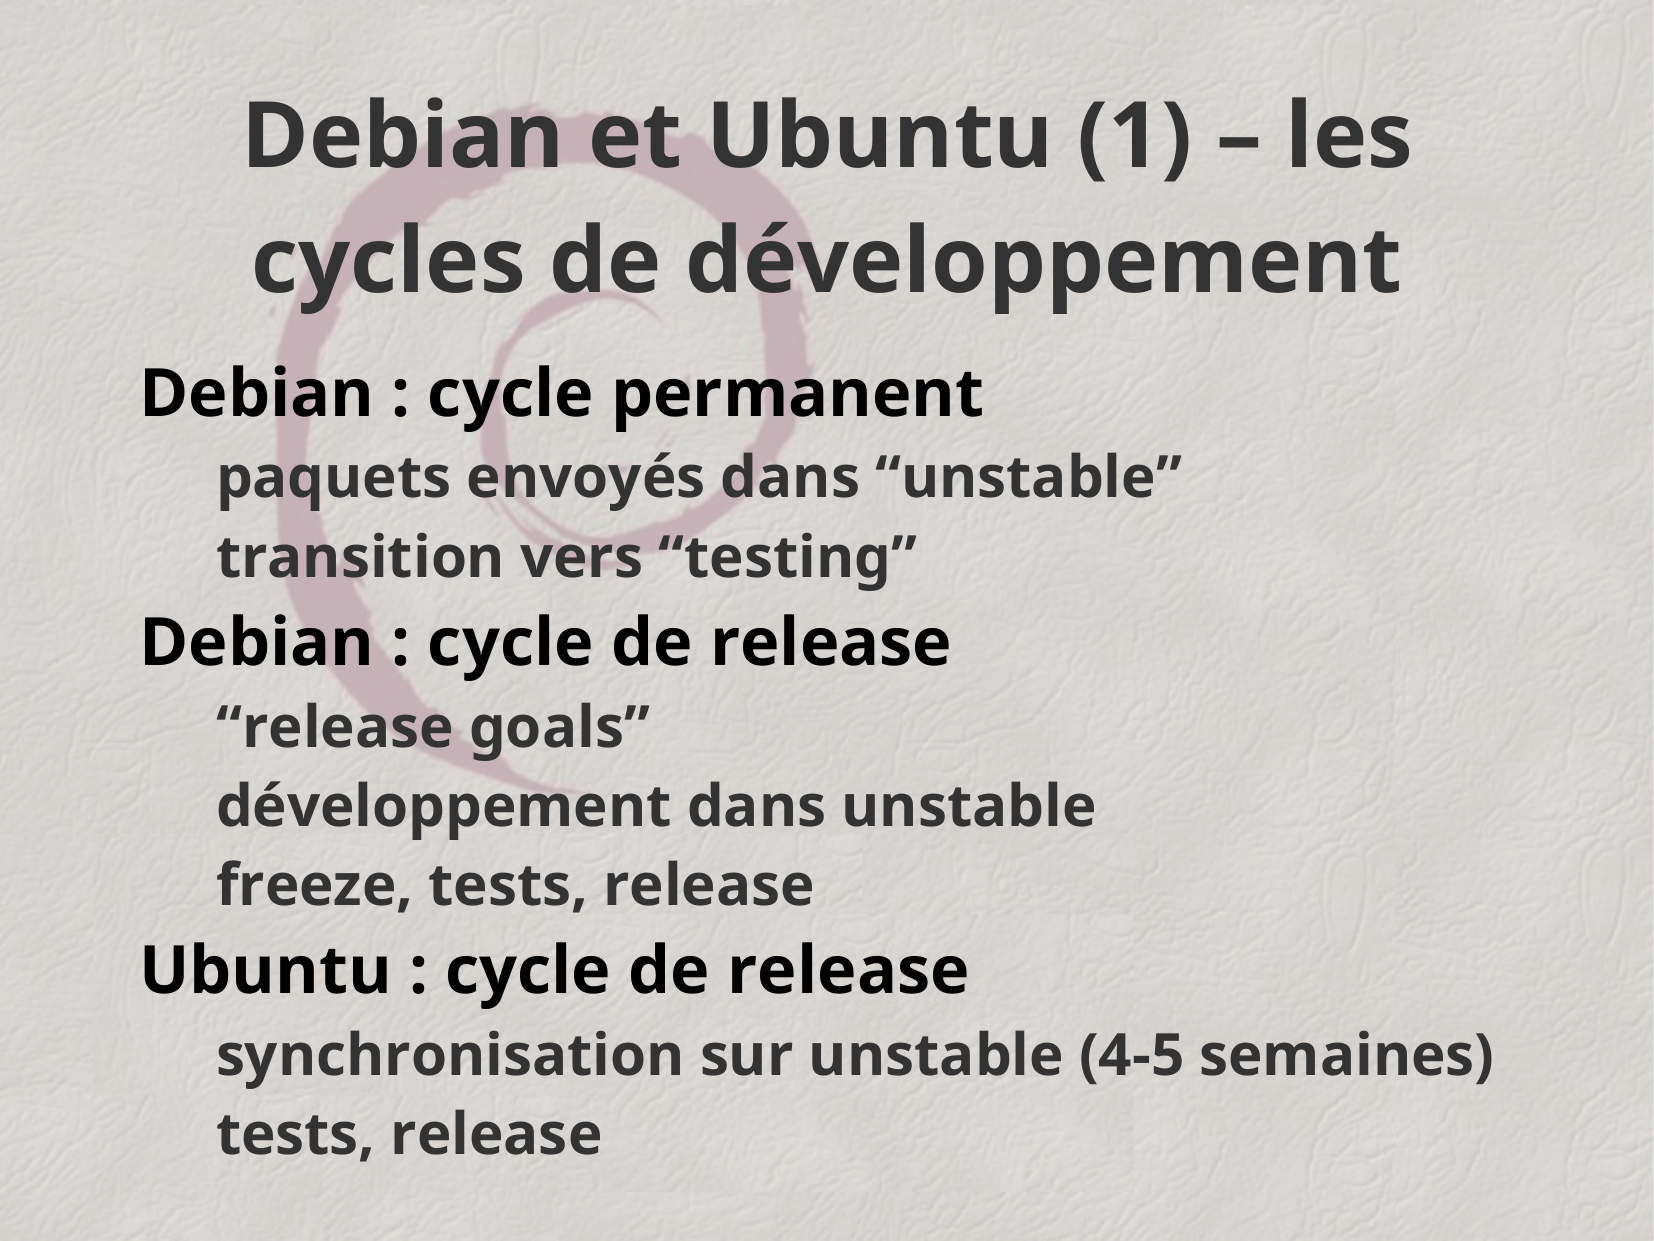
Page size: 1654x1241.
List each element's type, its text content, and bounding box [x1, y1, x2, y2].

list Debian : cycle permanent paquets envoyés dans “unstable” transition vers “testing” Debian : cycle de release “release goals” développement dans unstable freeze, tests, release Ubuntu : cycle de release synchronisation sur unstable (4-5 semaines) tests, release [121, 344, 1534, 1112]
title Debian et Ubuntu (1) – les cycles de développement [121, 88, 1534, 301]
picture [0, 0, 1654, 1241]
